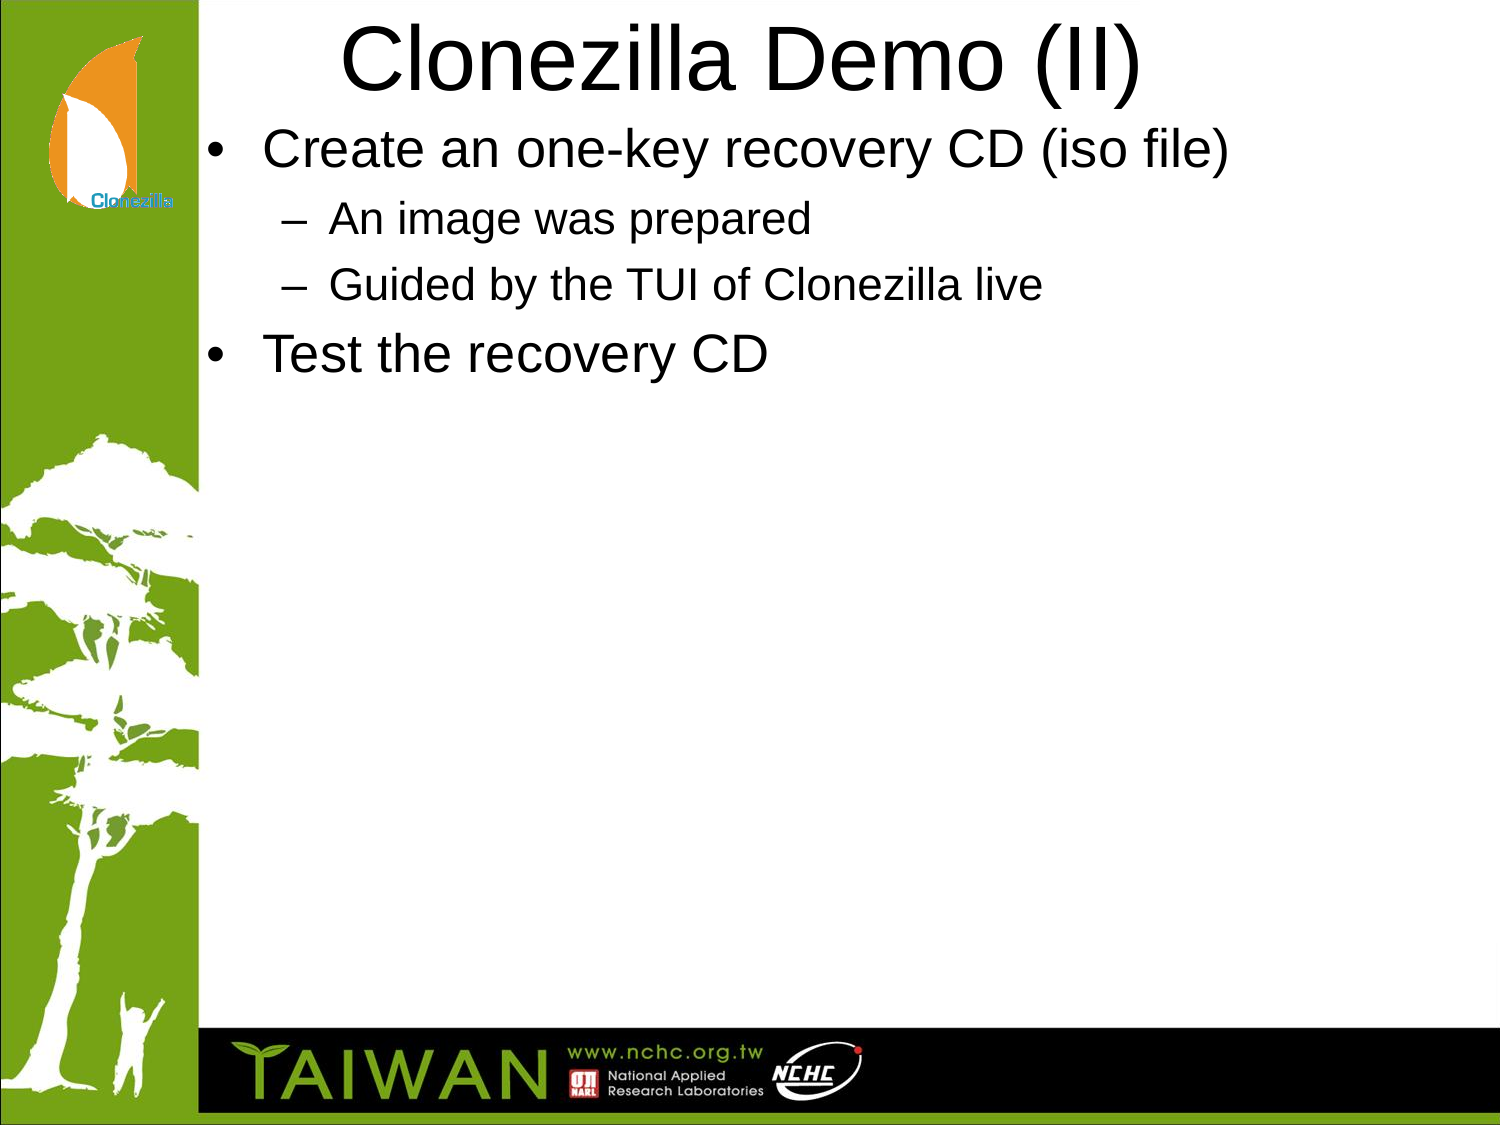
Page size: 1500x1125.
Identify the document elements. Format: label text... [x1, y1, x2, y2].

list Create an one-key recovery CD (iso file) An image was prepared Guided by the TUI of Clonezilla live Test the recovery CD [206, 118, 1477, 916]
title Clonezilla Demo (II) [67, 0, 1418, 148]
picture [0, 0, 1500, 1125]
